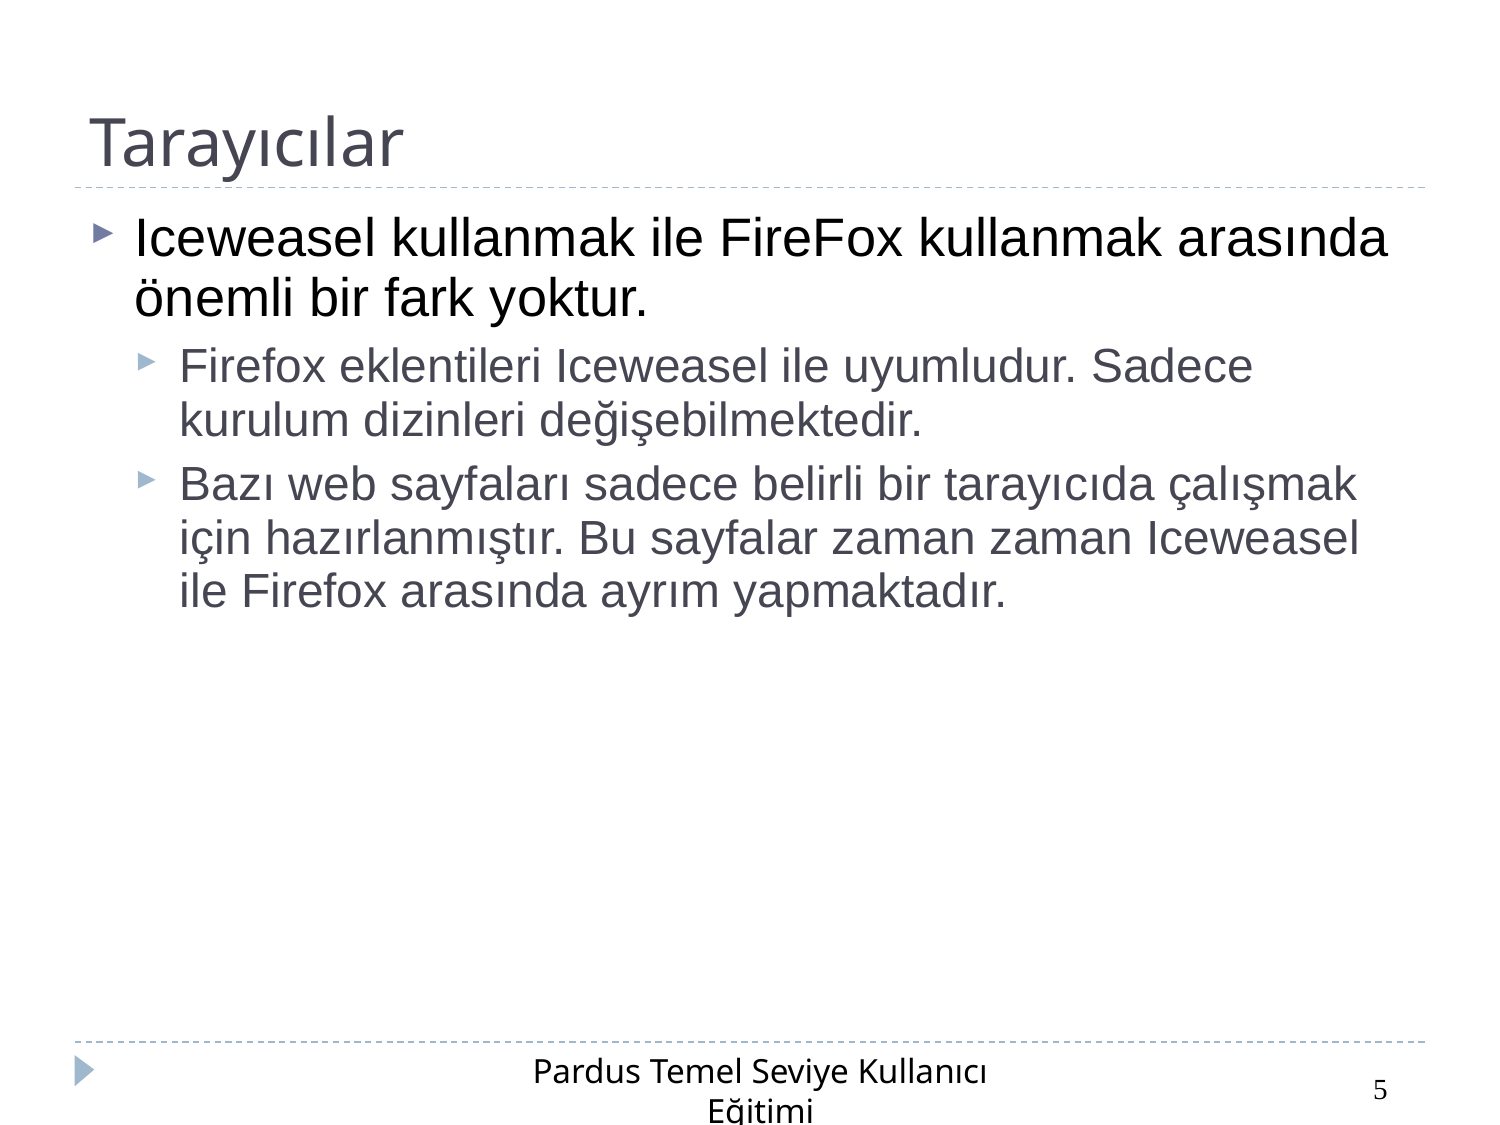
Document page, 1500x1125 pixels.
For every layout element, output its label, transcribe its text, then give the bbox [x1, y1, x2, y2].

title Tarayıcılar [75, 24, 1425, 188]
list Iceweasel kullanmak ile FireFox kullanmak arasında önemli bir fark yoktur. Firefox eklentileri Iceweasel ile uyumludur. Sadece kurulum dizinleri değişebilmektedir. Bazı web sayfaları sadece belirli bir tarayıcıda çalışmak için hazırlanmıştır. Bu sayfalar zaman zaman Iceweasel ile Firefox arasında ayrım yapmaktadır. [75, 200, 1425, 1010]
